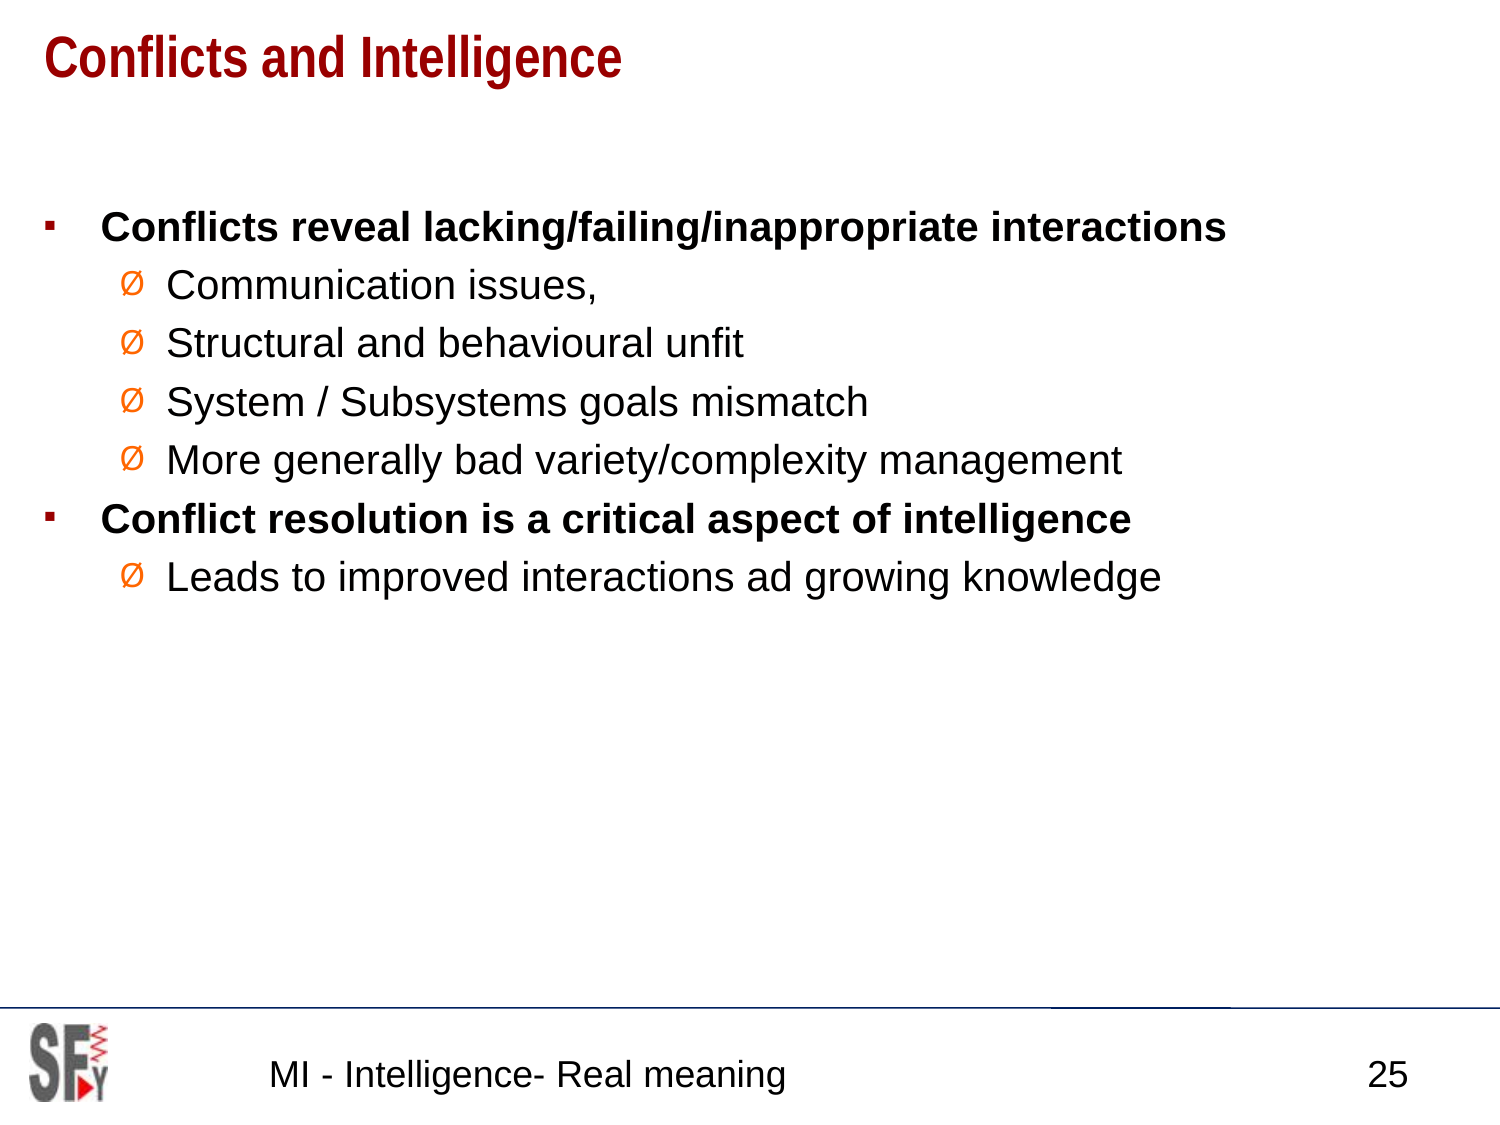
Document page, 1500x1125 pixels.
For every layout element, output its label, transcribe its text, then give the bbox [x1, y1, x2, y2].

list Conflicts reveal lacking/failing/inappropriate interactions Communication issues, Structural and behavioural unfit System / Subsystems goals mismatch More generally bad variety/complexity management Conflict resolution is a critical aspect of intelligence Leads to improved interactions ad growing knowledge [29, 184, 1471, 988]
footer MI - Intelligence- Real meaning [253, 1034, 1336, 1103]
title Conflicts and Intelligence [29, 12, 1471, 138]
slide_number <numéro> [1352, 1034, 1490, 1103]
picture [29, 1023, 108, 1102]
